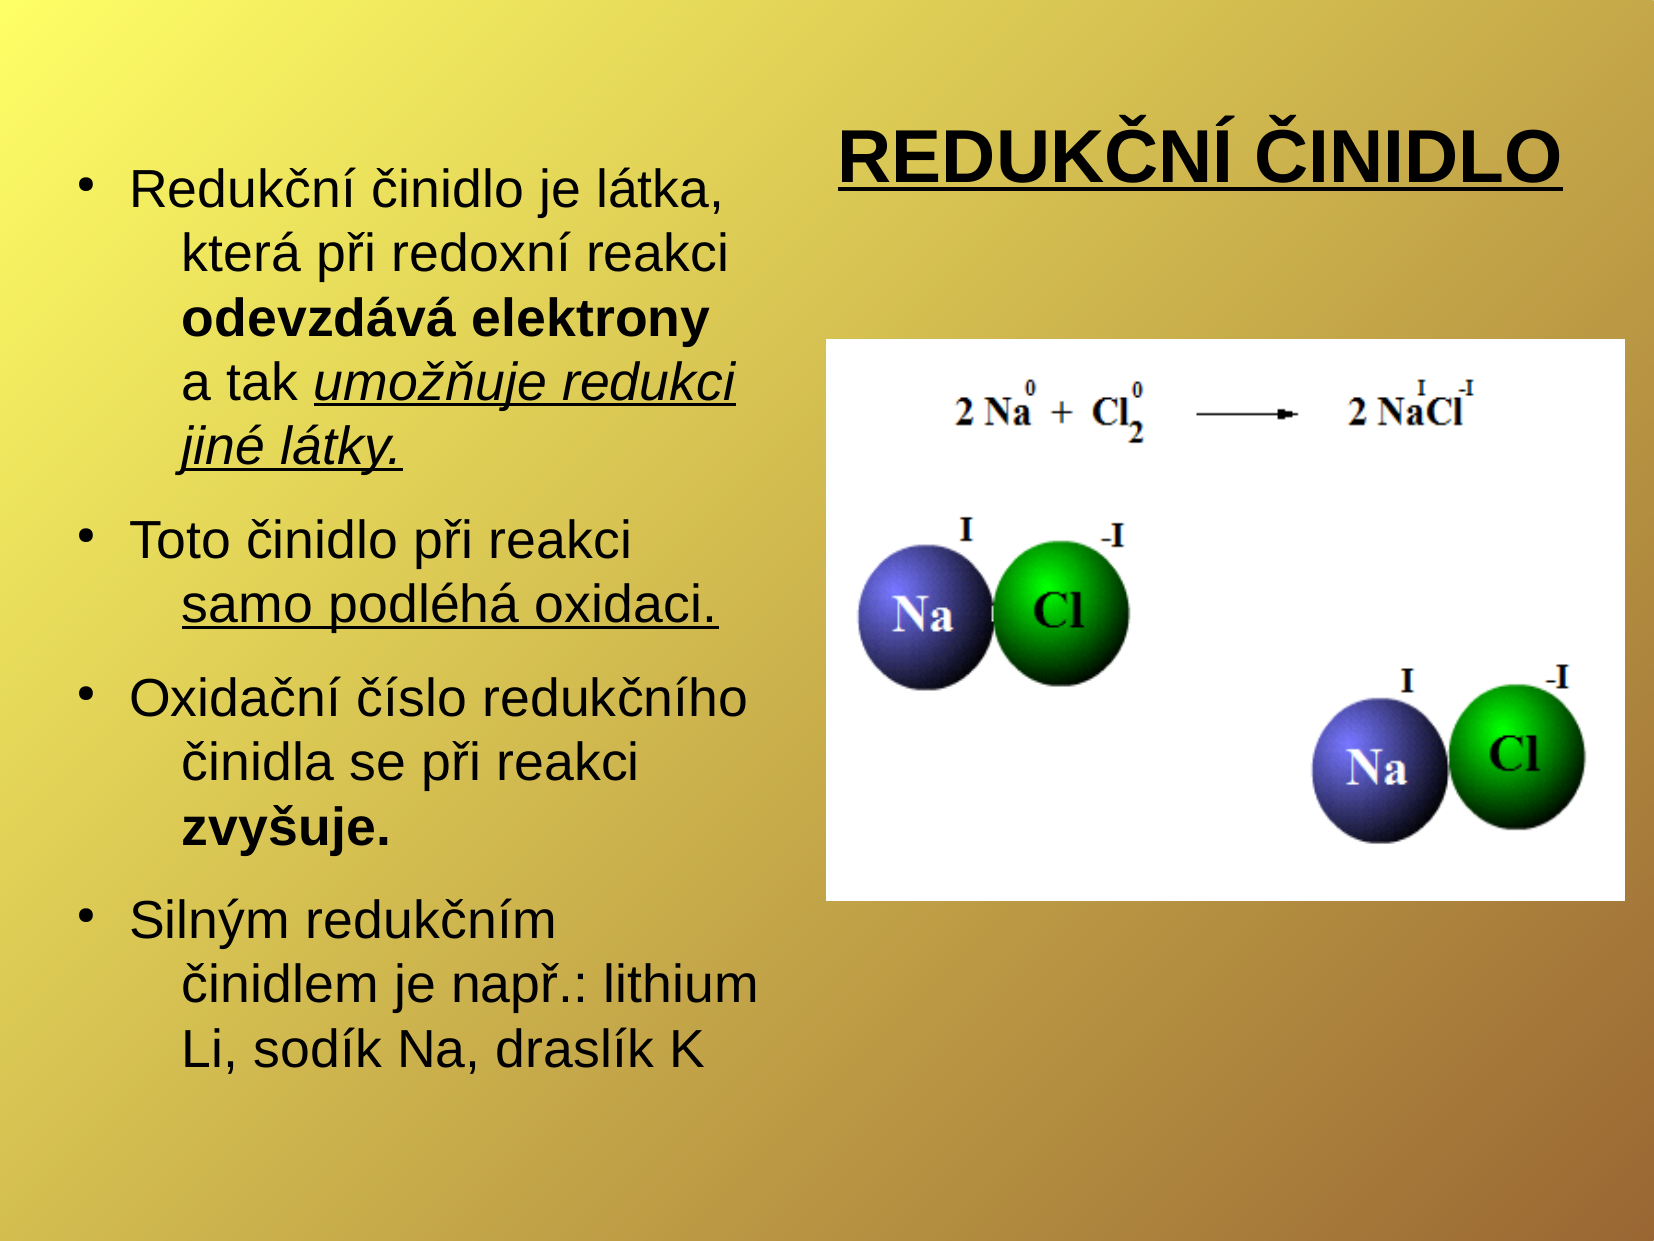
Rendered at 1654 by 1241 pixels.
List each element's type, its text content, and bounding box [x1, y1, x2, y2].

picture [826, 339, 1625, 901]
title REDUKČNÍ ČINIDLO [82, 49, 1571, 257]
list Redukční činidlo je látka, která při redoxní reakci odevzdává elektrony a tak umožňuje redukci jiné látky. Toto činidlo při reakci samo podléhá oxidaci. Oxidační číslo redukčního činidla se při reakci zvyšuje. Silným redukčním činidlem je např.: lithium Li, sodík Na, draslík K [41, 153, 768, 1087]
